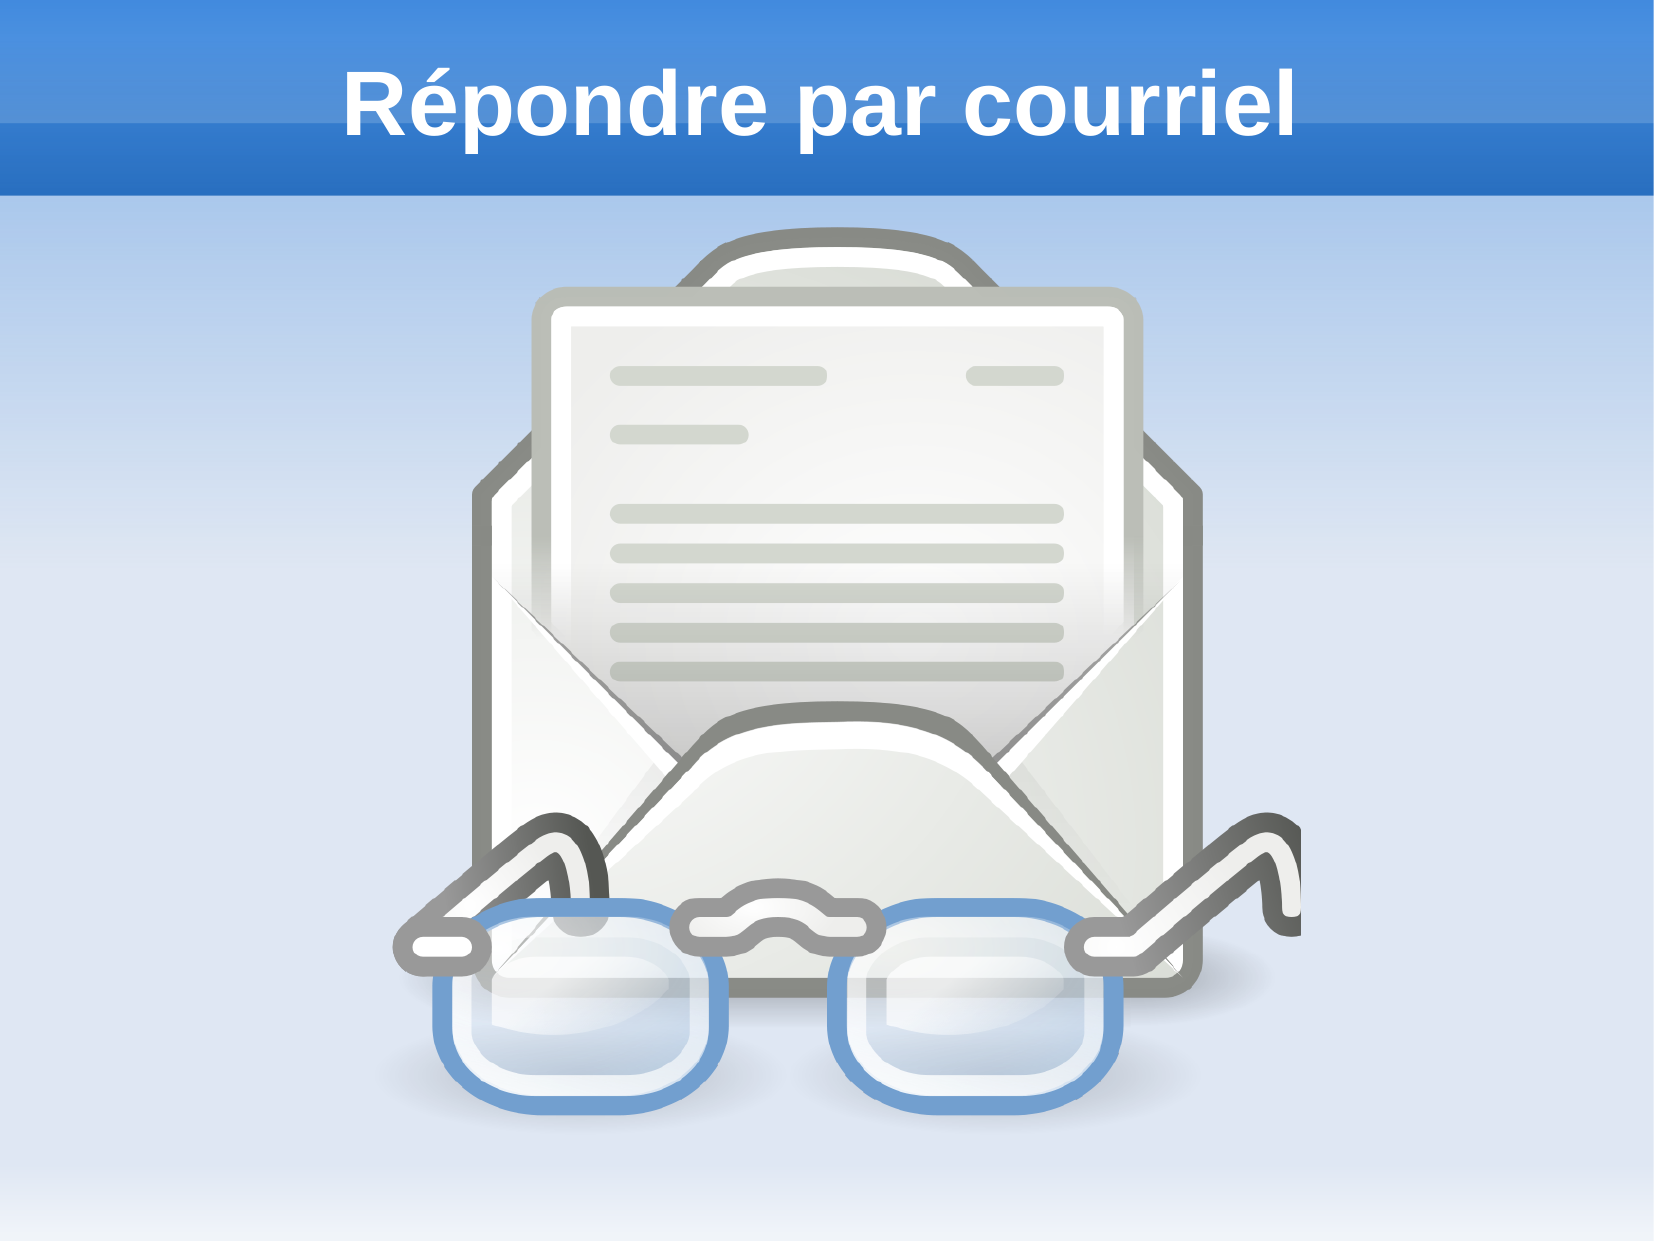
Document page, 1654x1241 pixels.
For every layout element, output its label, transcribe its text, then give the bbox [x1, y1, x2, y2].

title Répondre par courriel [76, 0, 1565, 208]
picture [0, 0, 1654, 1241]
